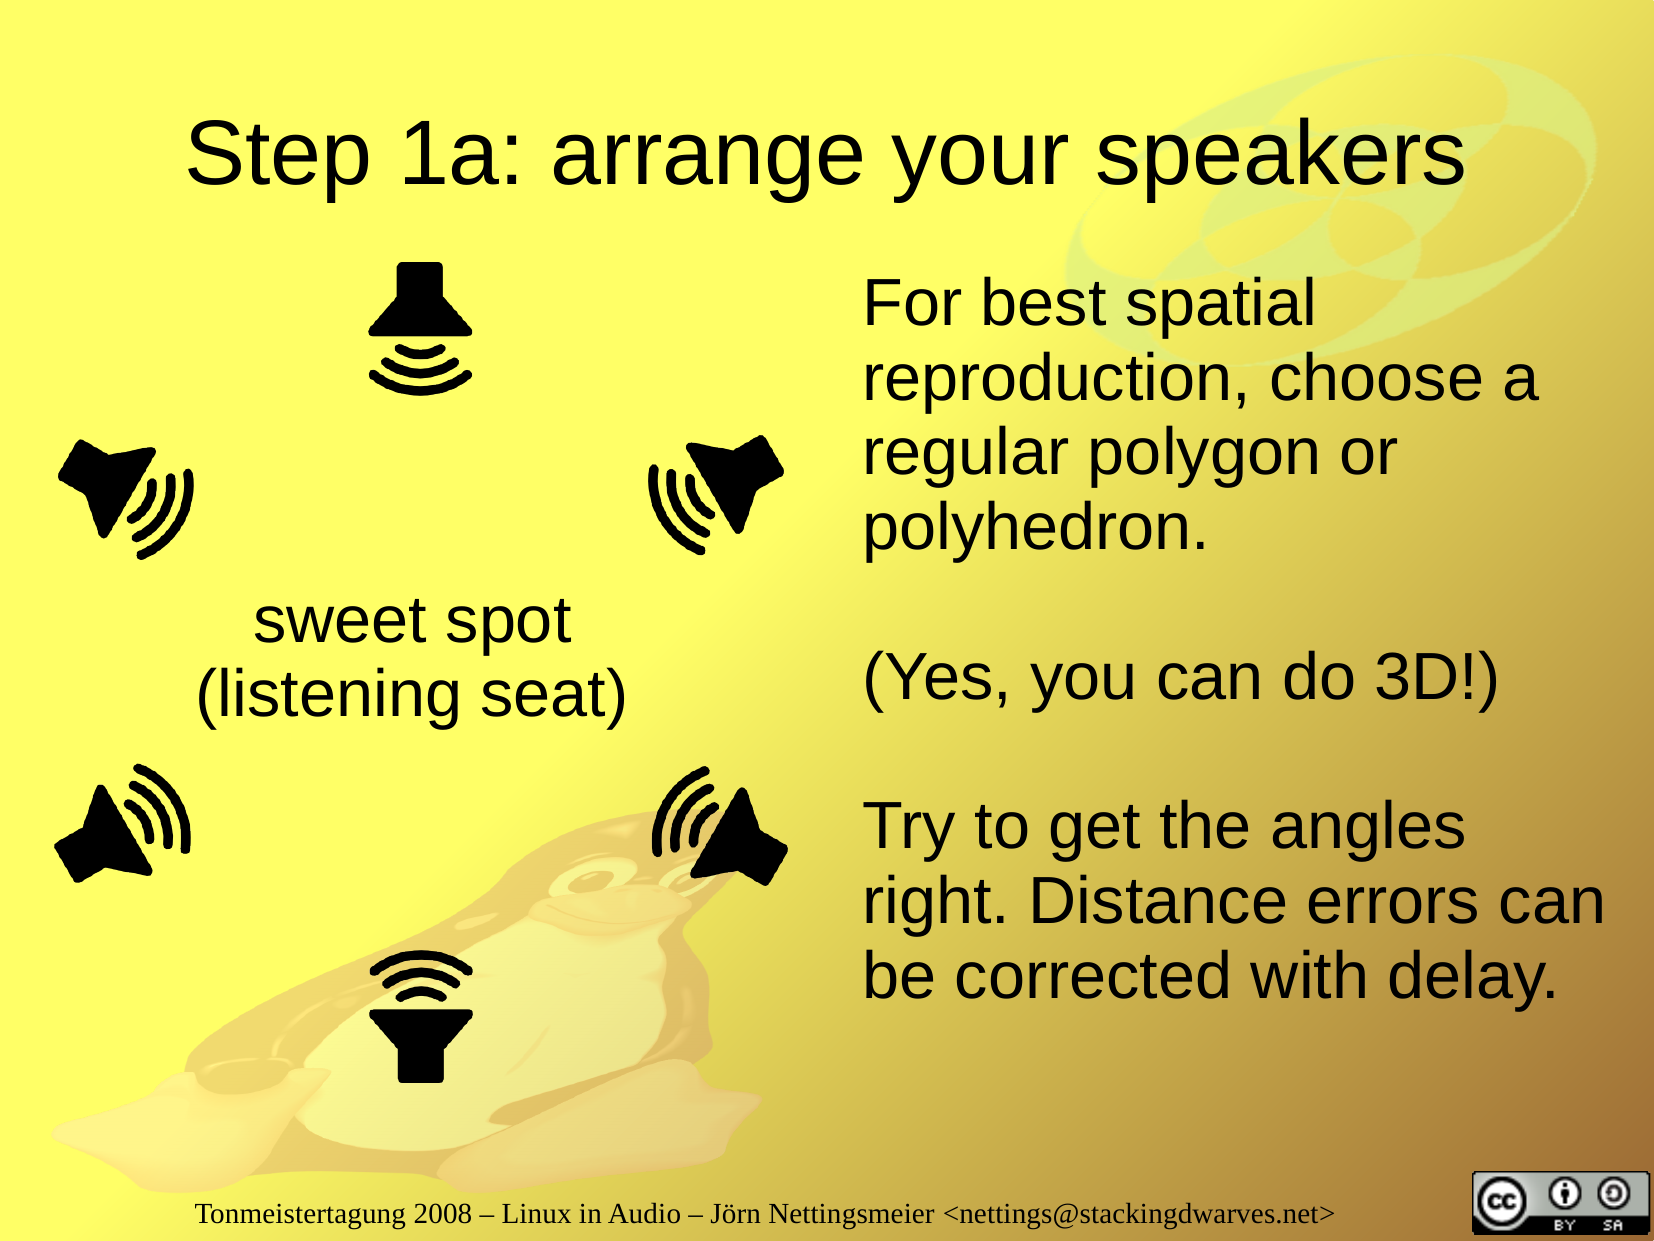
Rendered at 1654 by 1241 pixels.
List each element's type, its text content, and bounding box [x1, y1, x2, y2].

subtitle For best spatial reproduction, choose a regular polygon or polyhedron. (Yes, you can do 3D!) Try to get the angles right. Distance errors can be corrected with delay. [862, 265, 1613, 1088]
picture [54, 262, 788, 1083]
picture [1472, 1171, 1651, 1235]
title Step 1a: arrange your speakers [82, 49, 1571, 257]
text_box sweet spot (listening seat) [150, 525, 676, 788]
